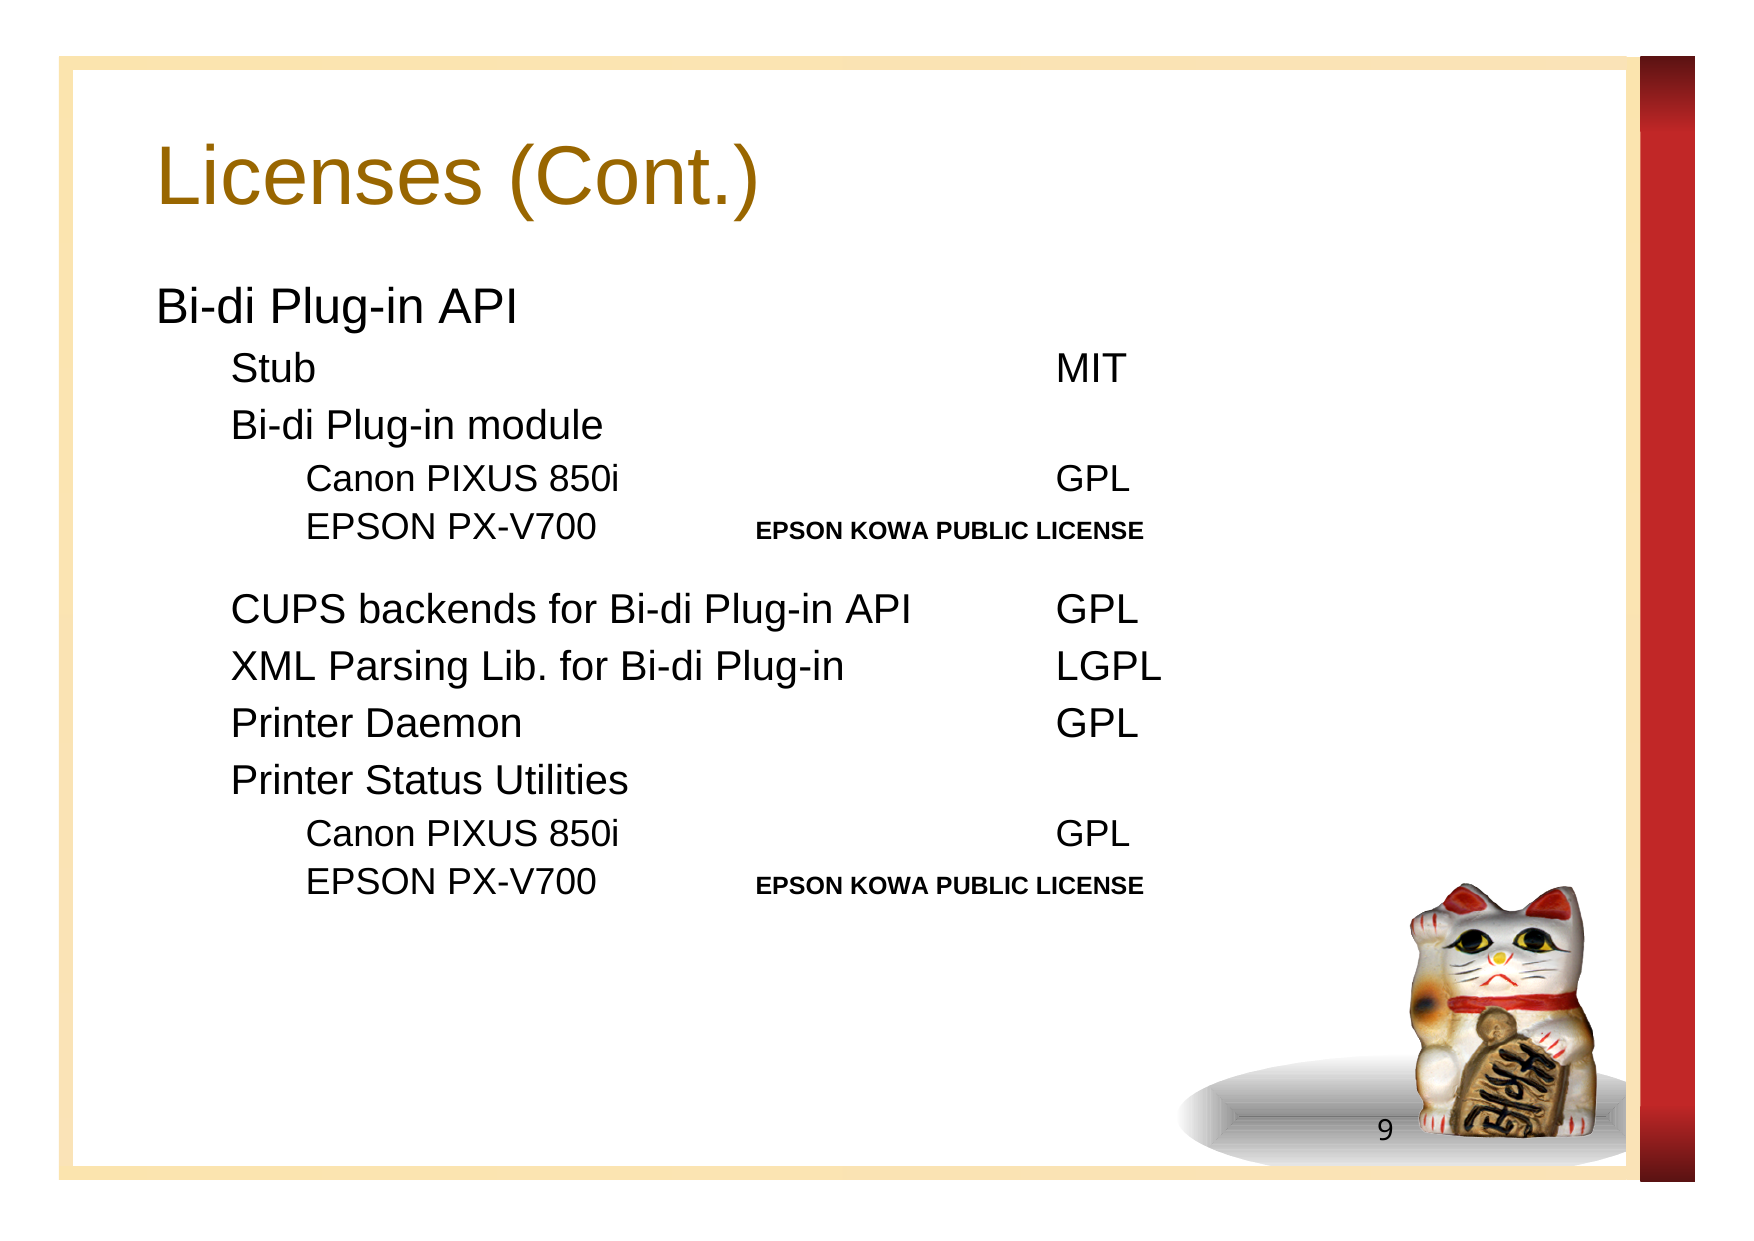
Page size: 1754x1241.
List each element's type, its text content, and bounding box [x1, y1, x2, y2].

list Bi-di Plug-in API Stub MIT Bi-di Plug-in module Canon PIXUS 850i GPL EPSON PX-V700 EPSON KOWA PUBLIC LICENSE CUPS backends for Bi-di Plug-in API GPL XML Parsing Lib. for Bi-di Plug-in LGPL Printer Daemon GPL Printer Status Utilities Canon PIXUS 850i GPL EPSON PX-V700 EPSON KOWA PUBLIC LICENSE [140, 270, 1614, 1057]
picture [1404, 1057, 1601, 1141]
title Licenses (Cont.) [140, 104, 1614, 247]
